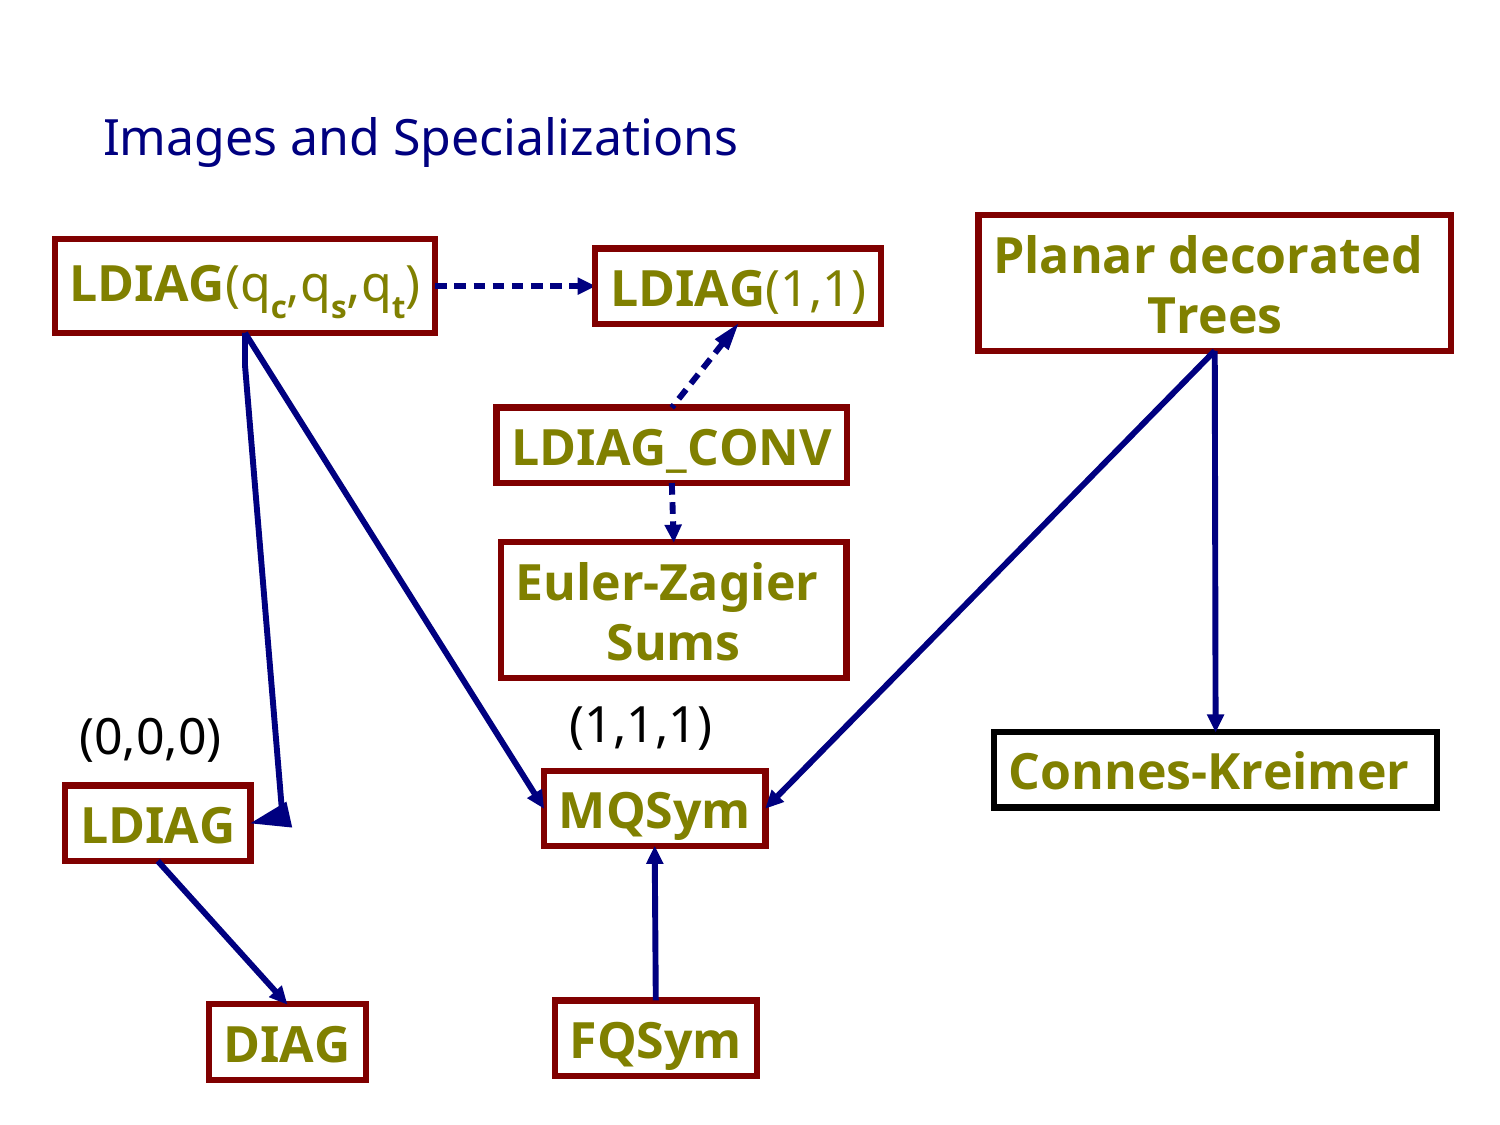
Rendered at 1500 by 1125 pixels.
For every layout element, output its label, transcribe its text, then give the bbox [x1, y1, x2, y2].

text_box LDIAG_CONV [496, 407, 847, 484]
text_box (0,0,0)‏ [47, 696, 254, 772]
text_box DIAG [208, 1004, 366, 1080]
text_box (1,1,1)‏ [537, 685, 745, 760]
text_box Images and Specializations [88, 88, 804, 173]
text_box LDIAG(1,1)‏ [595, 248, 882, 324]
text_box FQSym [554, 1000, 757, 1076]
text_box LDIAG(qc,qs,qt)‏ [54, 239, 436, 333]
text_box Connes-Kreimer [994, 732, 1438, 808]
text_box Euler-Zagier Sums [501, 542, 847, 678]
text_box LDIAG [65, 785, 251, 862]
text_box Planar decorated Trees [978, 215, 1451, 351]
text_box MQSym [543, 770, 766, 847]
